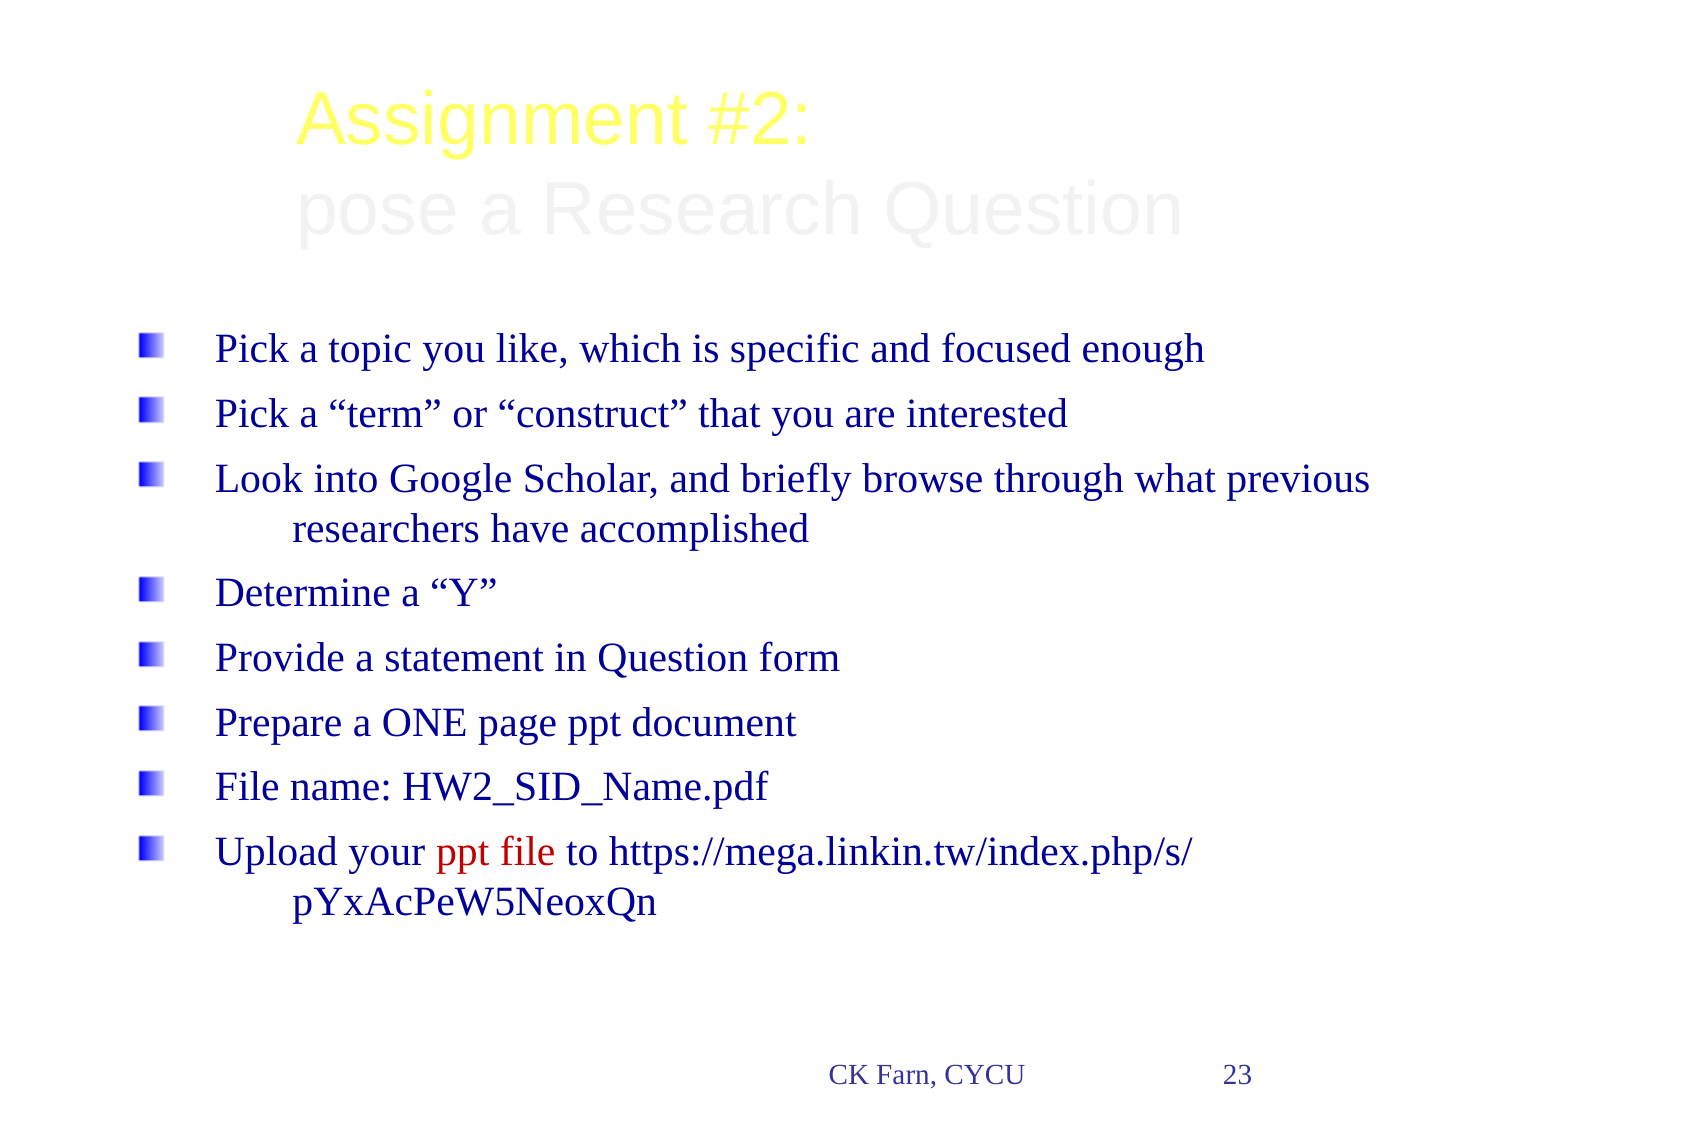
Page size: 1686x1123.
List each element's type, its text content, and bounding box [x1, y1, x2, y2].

title Assignment #2: pose a Research Question [280, 62, 1560, 250]
list Pick a topic you like, which is specific and focused enough Pick a “term” or “construct” that you are interested Look into Google Scholar, and briefly browse through what previous researchers have accomplished Determine a “Y” Provide a statement in Question form Prepare a ONE page ppt document File name: HW2_SID_Name.pdf Upload your ppt file to https://mega.linkin.tw/index.php/s/pYxAcPeW5NeoxQn [122, 313, 1480, 988]
slide_number 4 [1207, 1048, 1560, 1123]
footer CK Farn, CYCU [660, 1048, 1194, 1123]
